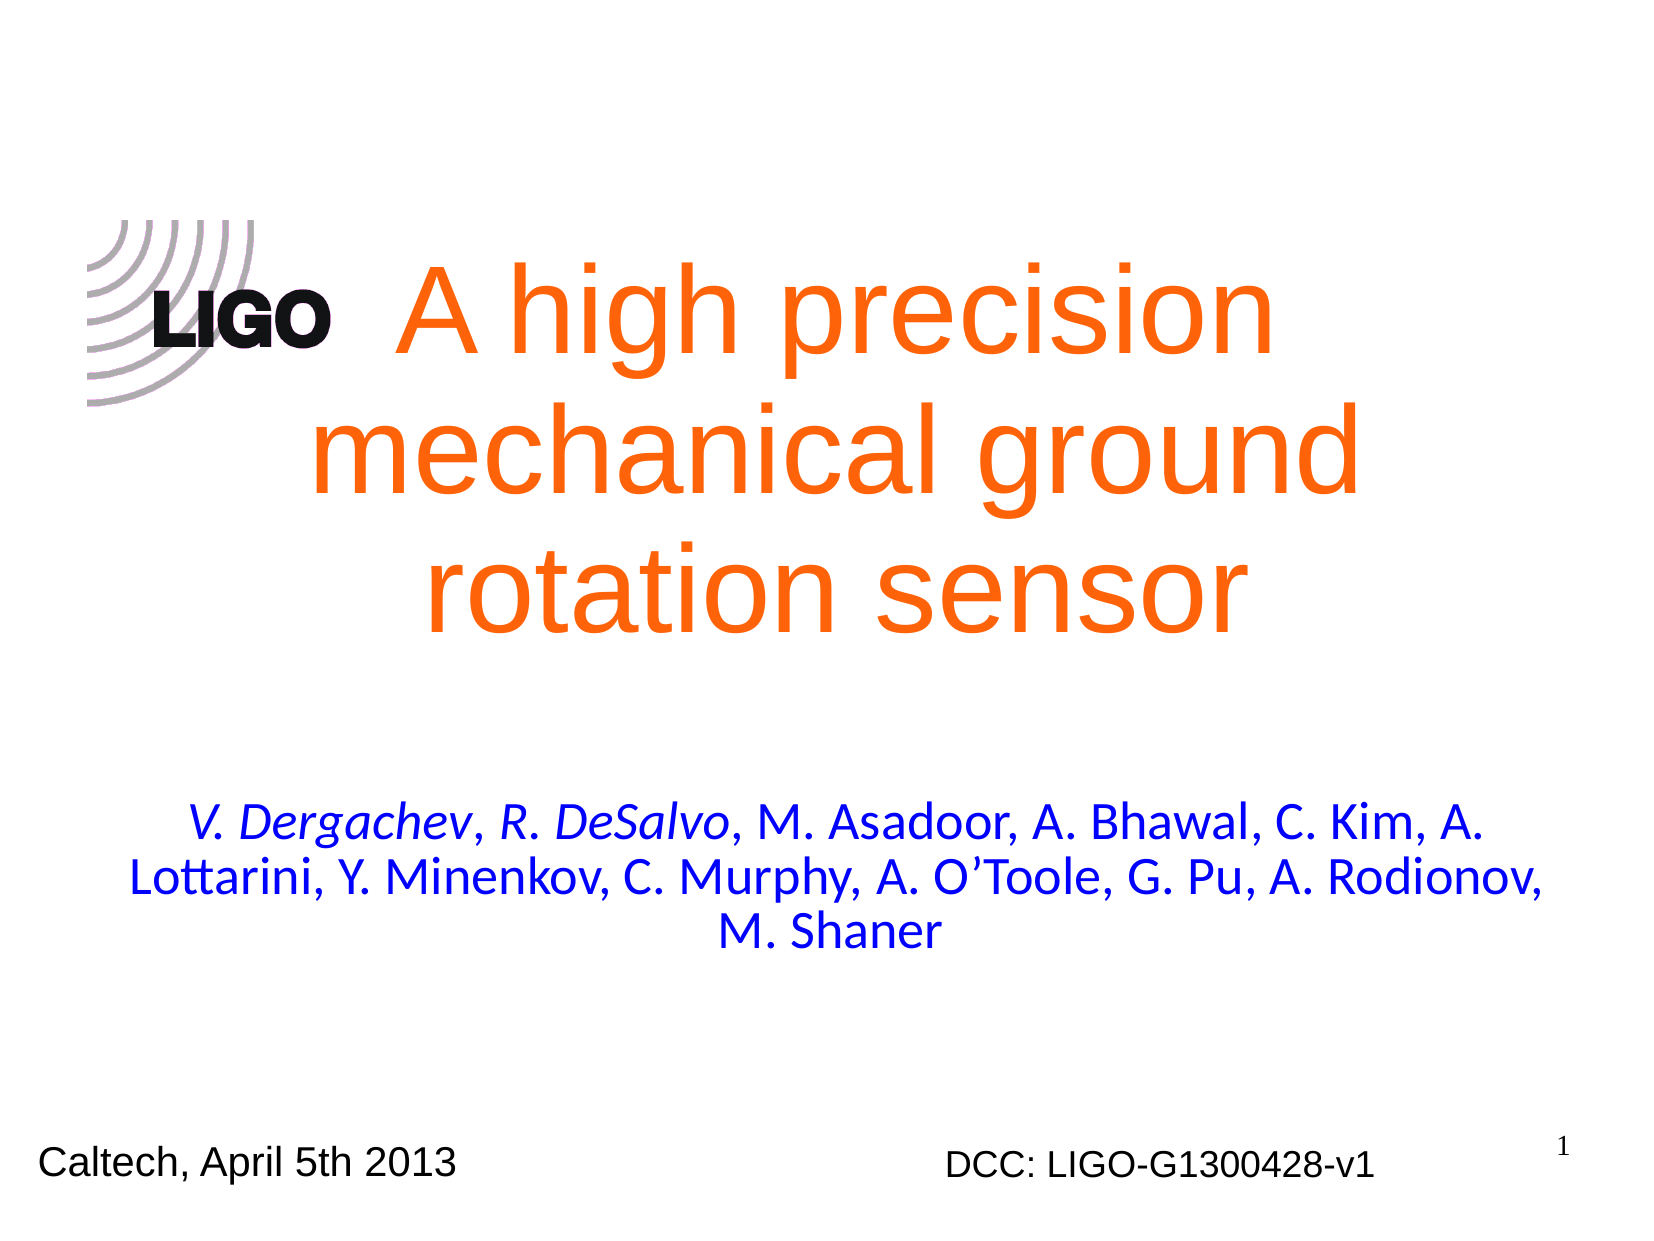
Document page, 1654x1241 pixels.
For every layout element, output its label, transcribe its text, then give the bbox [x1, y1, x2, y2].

picture [87, 141, 338, 488]
subtitle A high precision mechanical ground rotation sensor V. Dergachev, R. DeSalvo, M. Asadoor, A. Bhawal, C. Kim, A. Lottarini, Y. Minenkov, C. Murphy, A. O’Toole, G. Pu, A. Rodionov, M. Shaner [93, 222, 1582, 1030]
text_box DCC: LIGO-G1300428-v1 [930, 1135, 1531, 1193]
text_box Caltech, April 5th 2013 [37, 1140, 579, 1186]
